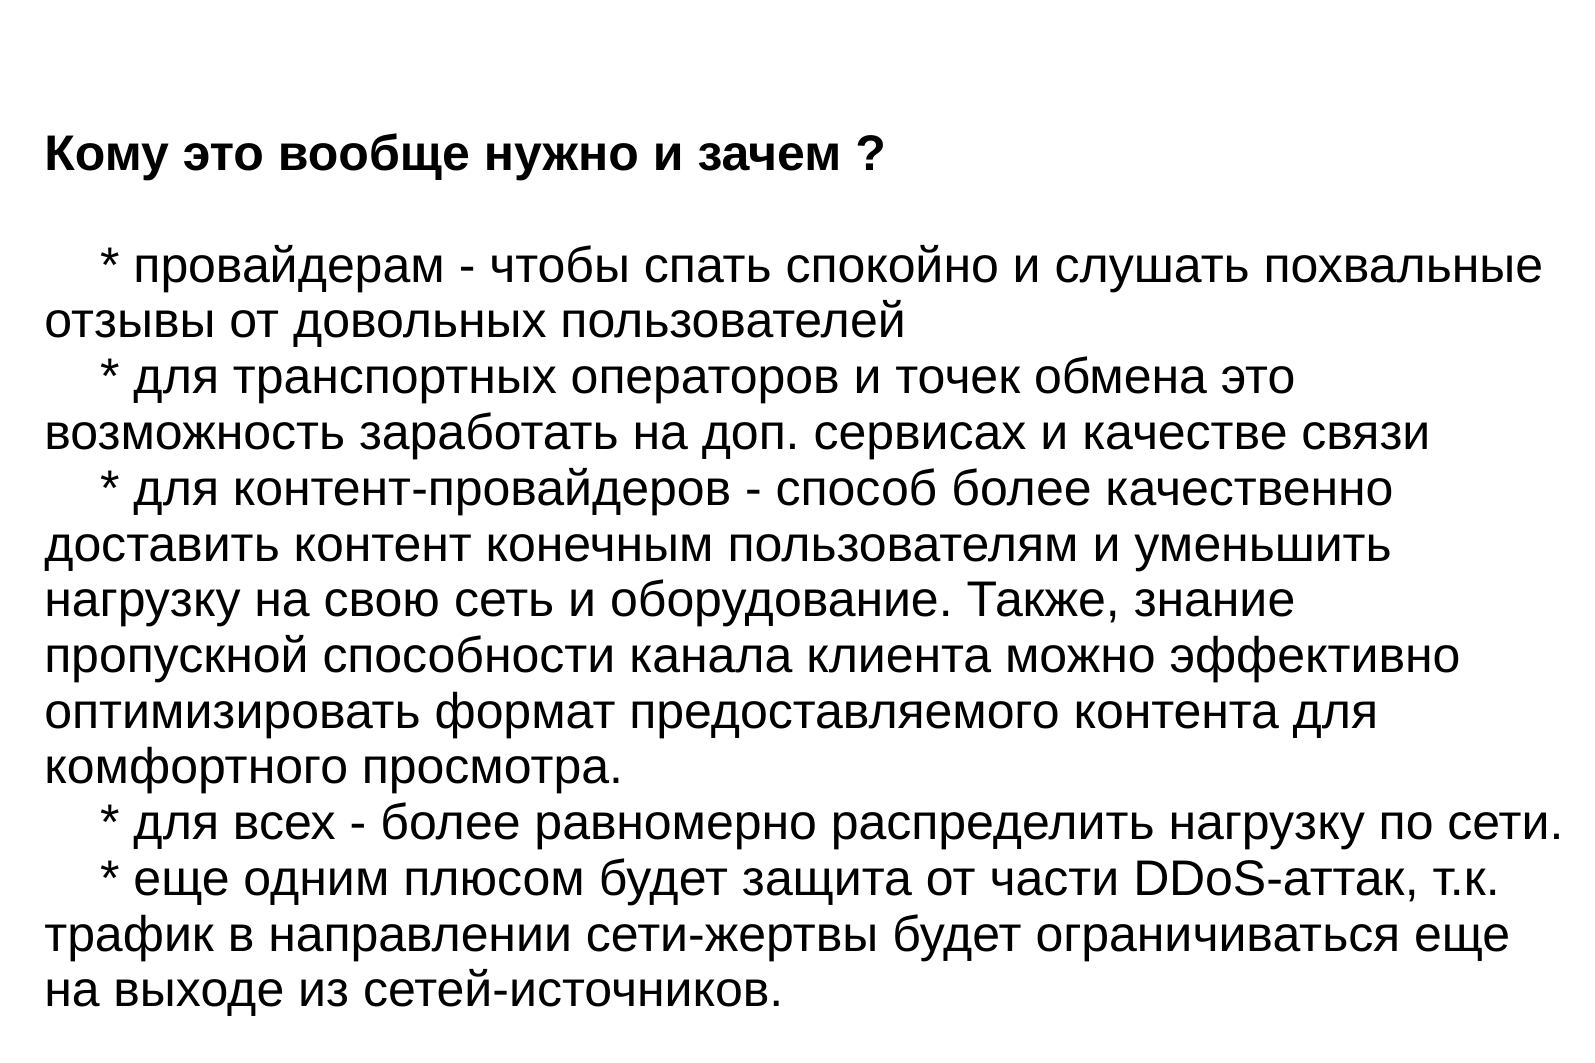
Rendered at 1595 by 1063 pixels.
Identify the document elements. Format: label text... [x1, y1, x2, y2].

text_box Кому это вообще нужно и зачем ? * провайдерам - чтобы спать спокойно и слушать похвальные отзывы от довольных пользователей * для транспортных операторов и точек обмена это возможность заработать на доп. сервисах и качестве связи * для контент-провайдеров - способ более качественно доставить контент конечным пользователям и уменьшить нагрузку на свою сеть и оборудование. Также, знание пропускной способности канала клиента можно эффективно оптимизировать формат предоставляемого контента для комфортного просмотра. * для всех - более равномерно распределить нагрузку по сети. * еще одним плюсом будет защита от части DDoS-аттак, т.к. трафик в направлении сети-жертвы будет ограничиваться еще на выходе из сетей-источников. [29, 118, 1585, 1063]
